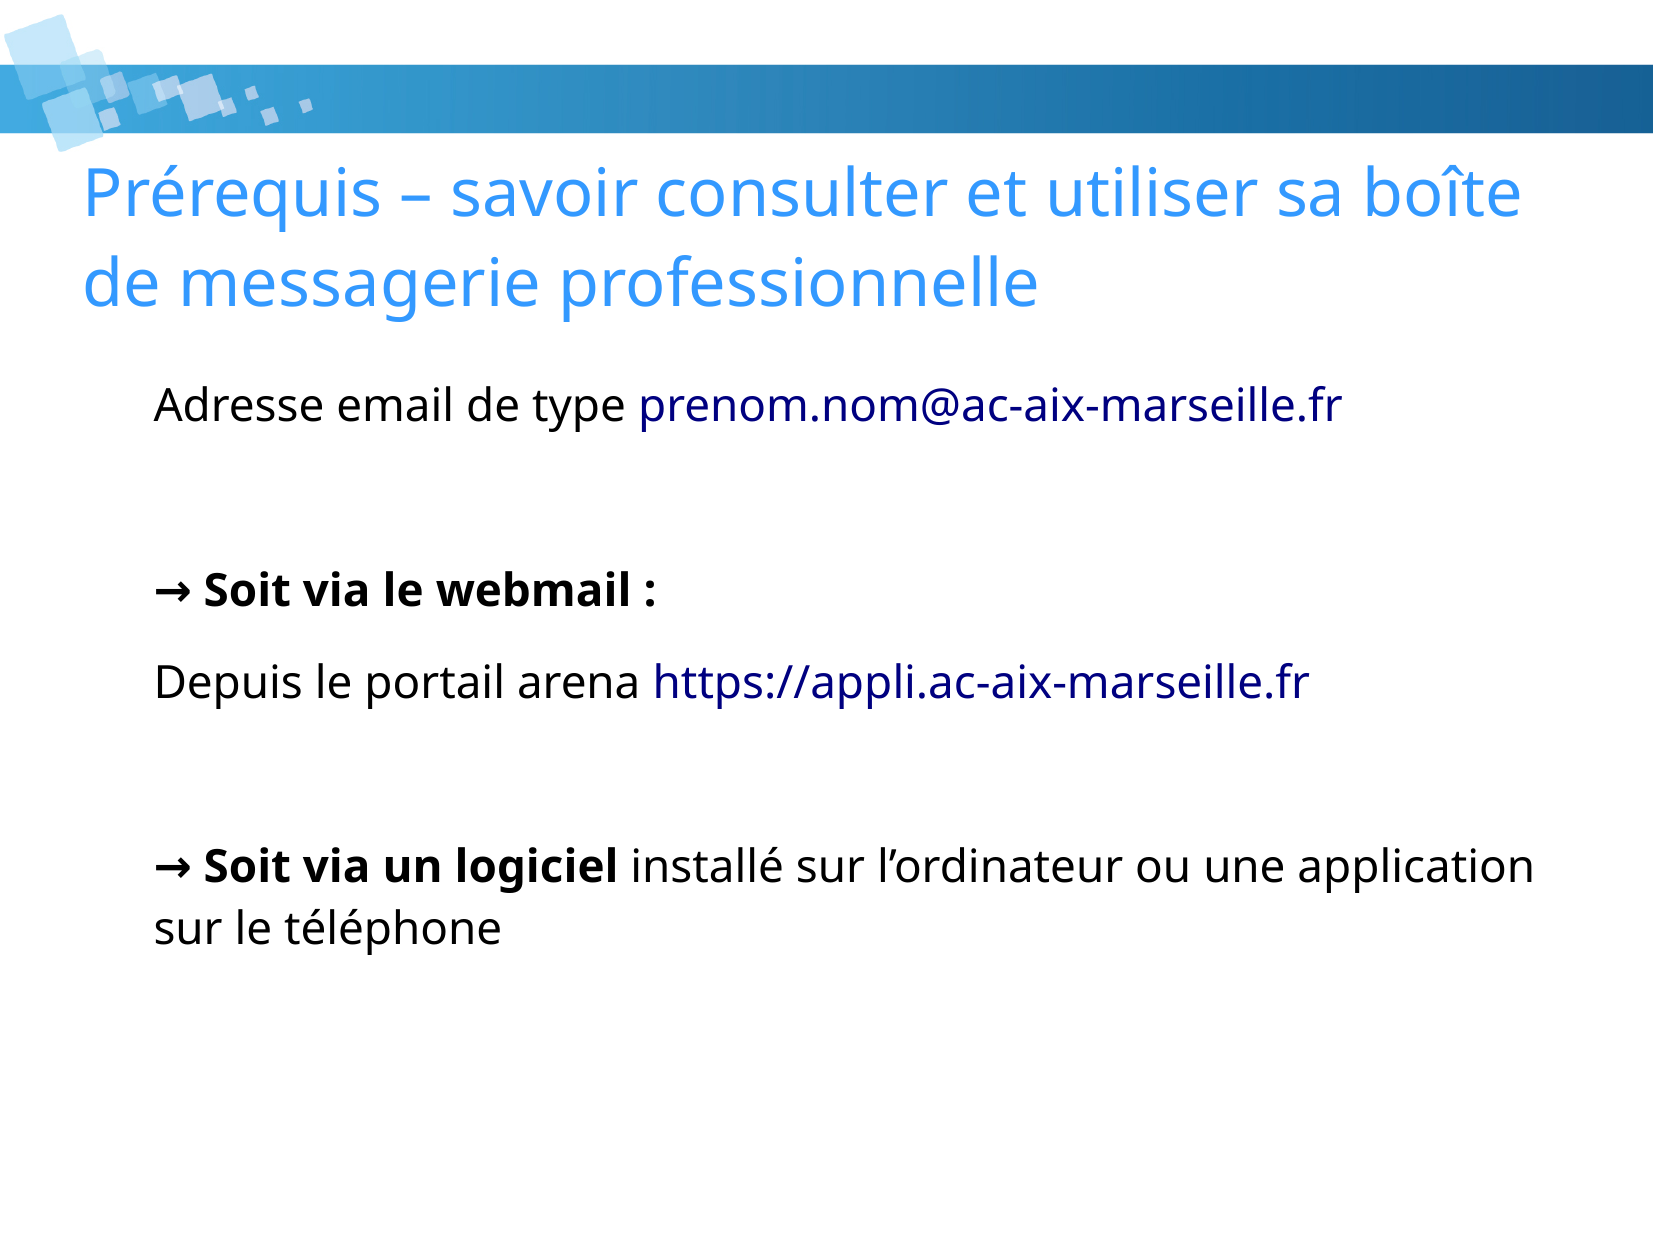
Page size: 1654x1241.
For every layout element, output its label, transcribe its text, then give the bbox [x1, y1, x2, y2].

title Prérequis – savoir consulter et utiliser sa boîte de messagerie professionnelle [82, 139, 1571, 332]
list Adresse email de type prenom.nom@ac-aix-marseille.fr → Soit via le webmail : Depuis le portail arena https://appli.ac-aix-marseille.fr → Soit via un logiciel installé sur l’ordinateur ou une application sur le téléphone [82, 372, 1571, 1060]
picture [0, 0, 1653, 1238]
